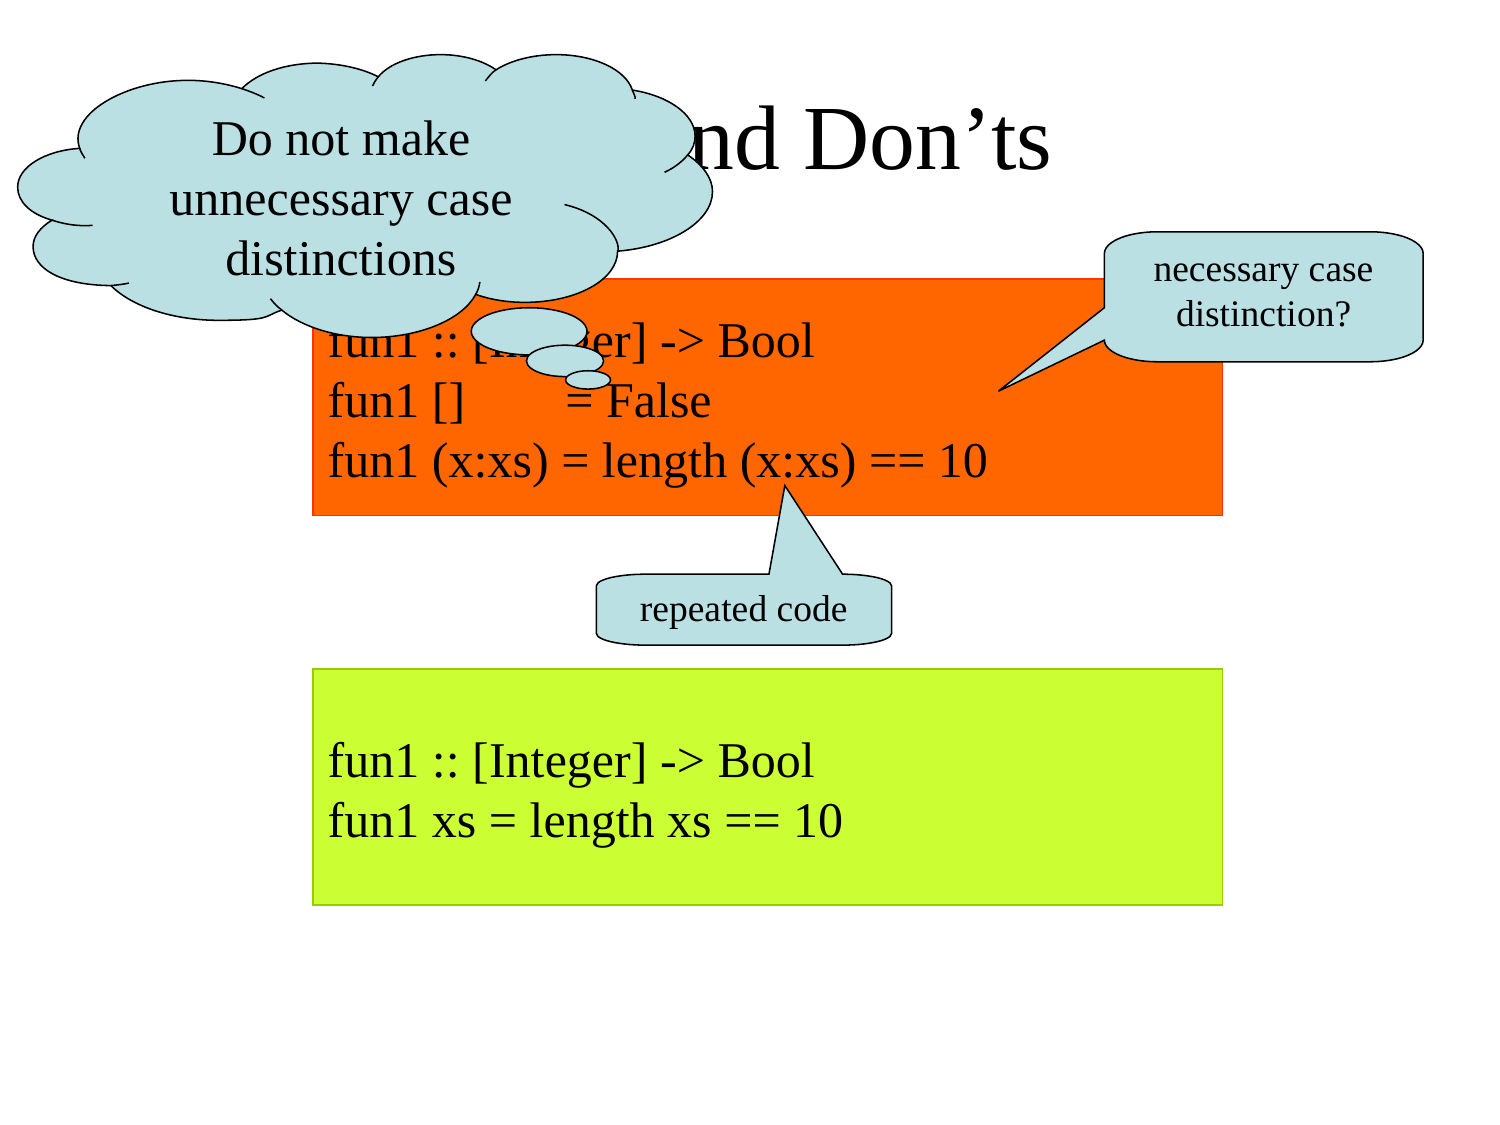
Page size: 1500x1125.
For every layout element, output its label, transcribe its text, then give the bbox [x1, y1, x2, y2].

text_box Do not make unnecessary case distinctions [471, 307, 611, 390]
text_box Do not make unnecessary case distinctions [17, 54, 713, 338]
text_box necessary case distinction? [998, 231, 1424, 392]
text_box repeated code [596, 485, 892, 646]
text_box fun1 :: [Integer] -> Bool fun1 xs = length xs == 10 [312, 668, 1223, 906]
title Do’s and Don’ts [75, 45, 1426, 233]
text_box fun1 :: [Integer] -> Bool fun1 [] = False fun1 (x:xs) = length (x:xs) == 10 [312, 278, 1223, 516]
